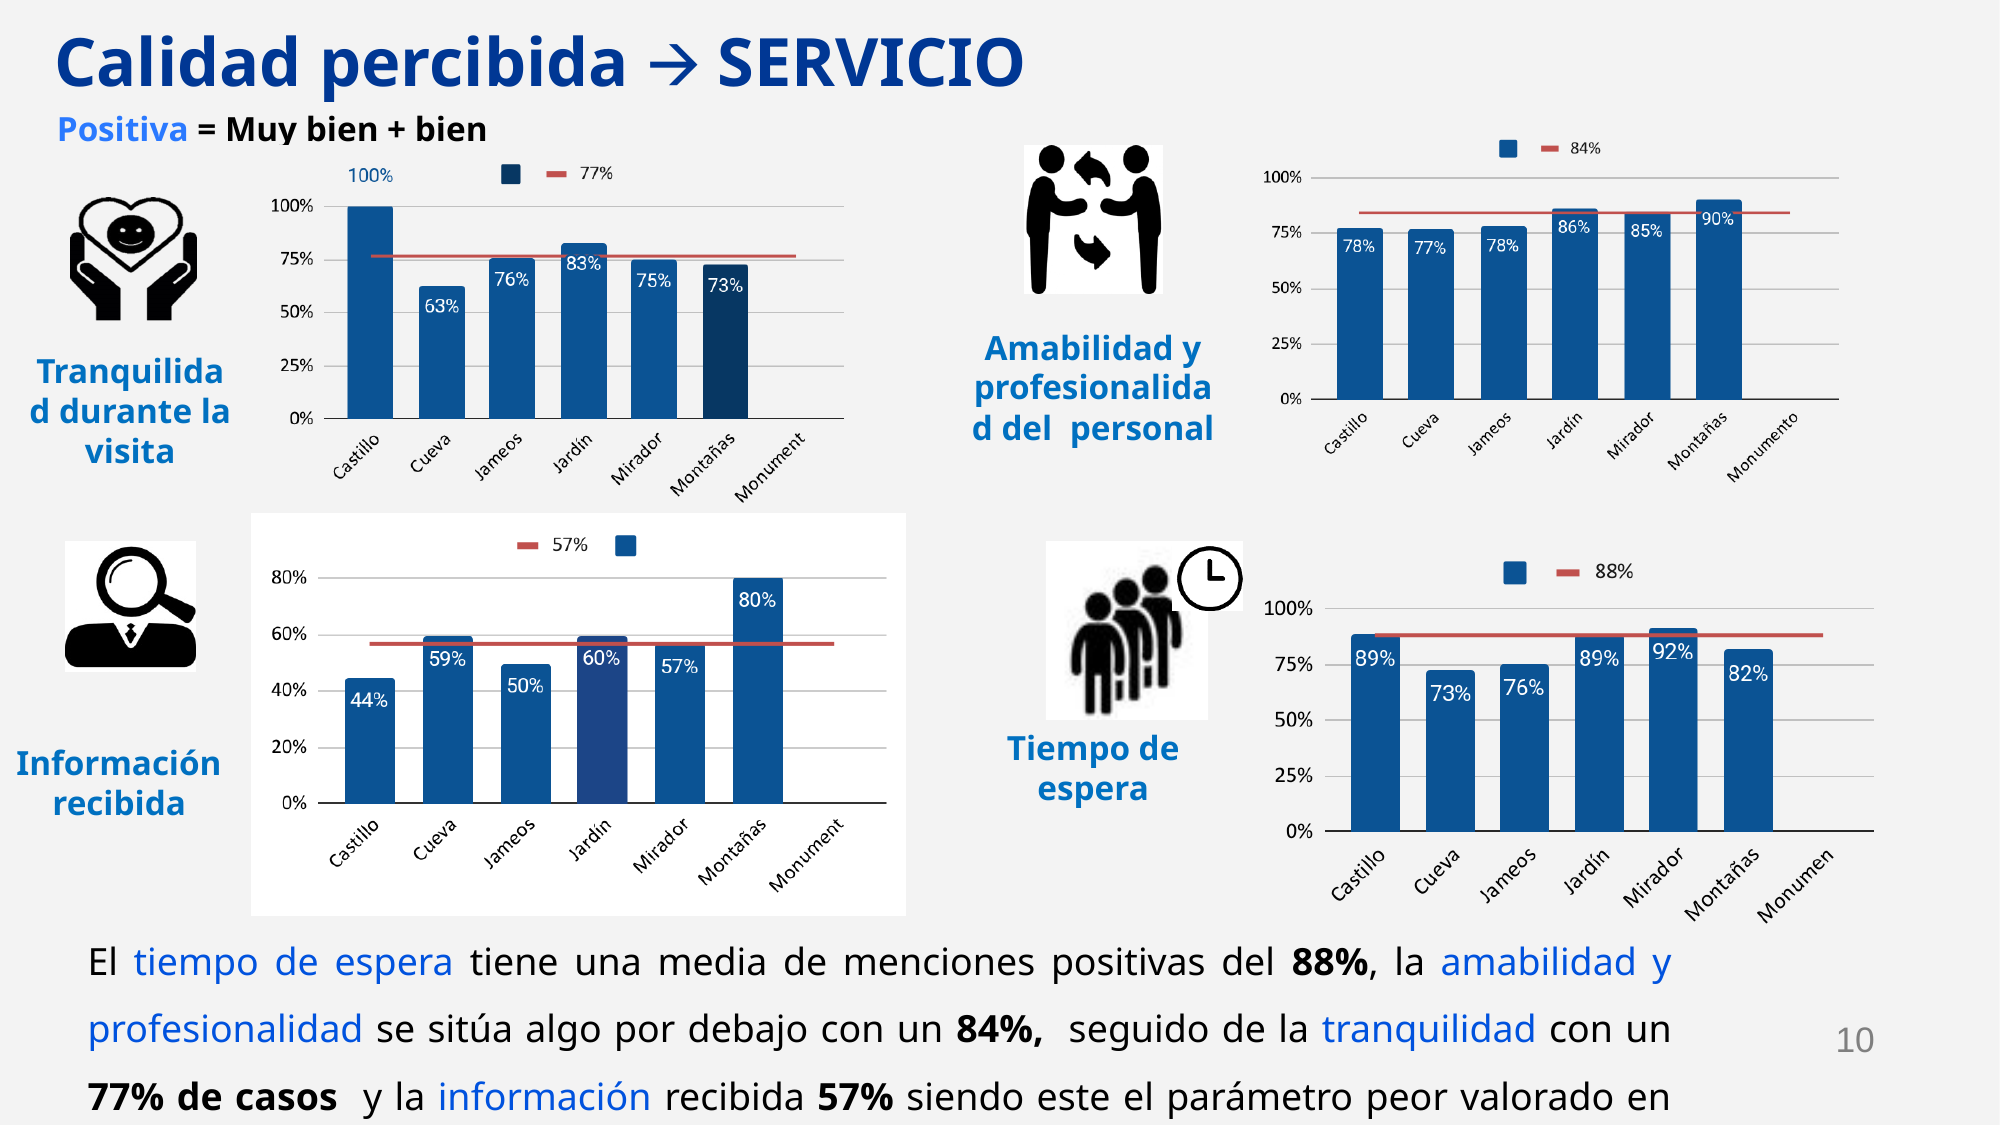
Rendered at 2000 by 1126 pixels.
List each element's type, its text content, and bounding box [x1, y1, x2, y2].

picture [65, 541, 196, 672]
text_box Información recibida [0, 734, 250, 831]
slide_number <number> [1687, 1008, 1894, 1069]
picture [251, 145, 906, 900]
picture [54, 193, 207, 325]
picture [1243, 119, 1857, 499]
text_box Calidad percibida 🡪 SERVICIO [54, 0, 1374, 120]
text_box Amabilidad y profesionalidad del personal [951, 319, 1235, 456]
text_box Tranquilidad durante la visita [11, 342, 250, 479]
text_box Positiva = Muy bien + bien [56, 100, 1123, 157]
text_box Tiempo de espera [964, 719, 1222, 816]
picture [1024, 145, 1163, 294]
text_box El tiempo de espera tiene una media de menciones positivas del 88%, la amabilidad y profesionalidad se sitúa algo por debajo con un 84%, seguido de la tranquilidad con un 77% de casos y la información recibida 57% siendo este el parámetro peor valorado en su conjunto. [72, 900, 1687, 1126]
picture [1045, 541, 1893, 945]
